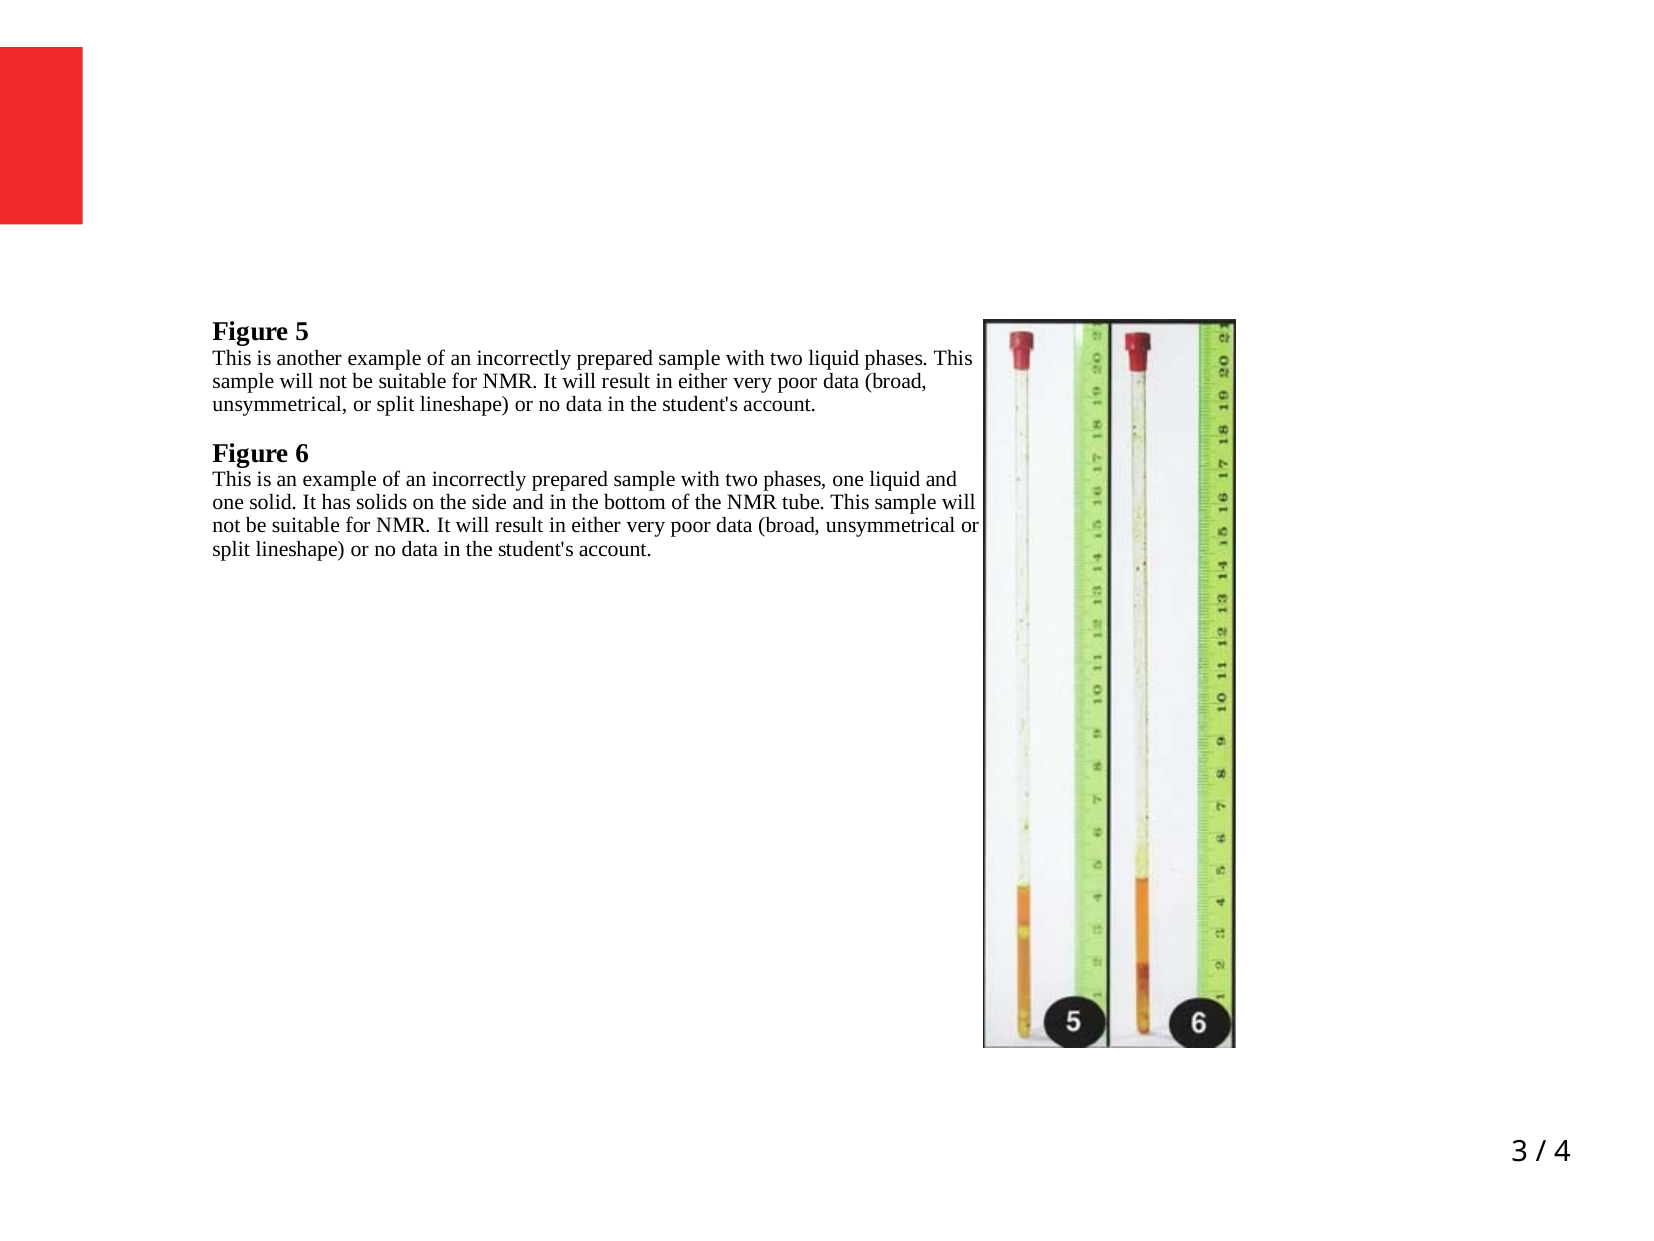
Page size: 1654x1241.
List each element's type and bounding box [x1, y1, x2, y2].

chart [92, 110, 1534, 1146]
